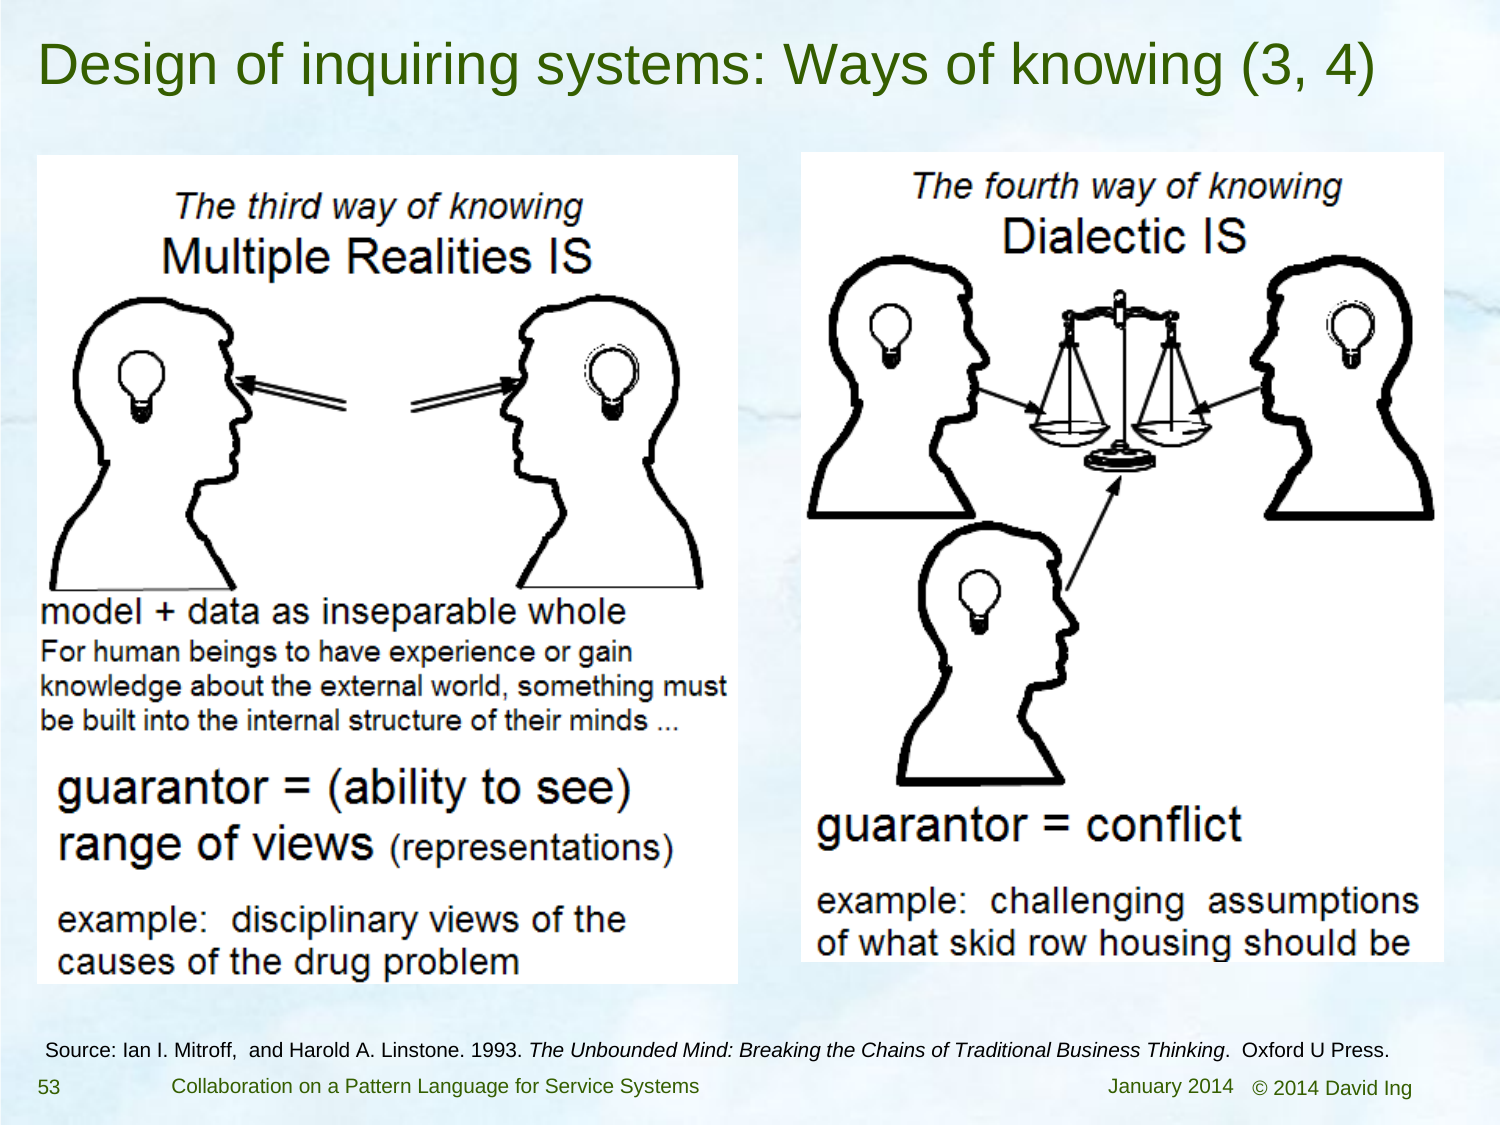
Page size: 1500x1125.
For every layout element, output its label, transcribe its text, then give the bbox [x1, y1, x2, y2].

title Design of inquiring systems: Ways of knowing (3, 4) [37, 37, 1463, 152]
table_cell [738, 740, 801, 799]
table_cell [738, 565, 801, 623]
picture [0, 0, 1500, 1125]
table_cell [738, 799, 801, 858]
table_header [738, 155, 801, 213]
table_cell [738, 272, 801, 330]
table_cell [738, 447, 801, 506]
table_cell [738, 389, 801, 447]
table_cell [738, 623, 801, 682]
table_cell [738, 330, 801, 389]
text_box Source: Ian I. Mitroff, and Harold A. Linstone. 1993. The Unbounded Mind: Breaking the Chains of Traditional Business Thinking. Oxford U Press. - [30, 1029, 1427, 1066]
table_cell [738, 213, 801, 272]
table_cell [738, 682, 801, 740]
table_cell [738, 506, 801, 565]
